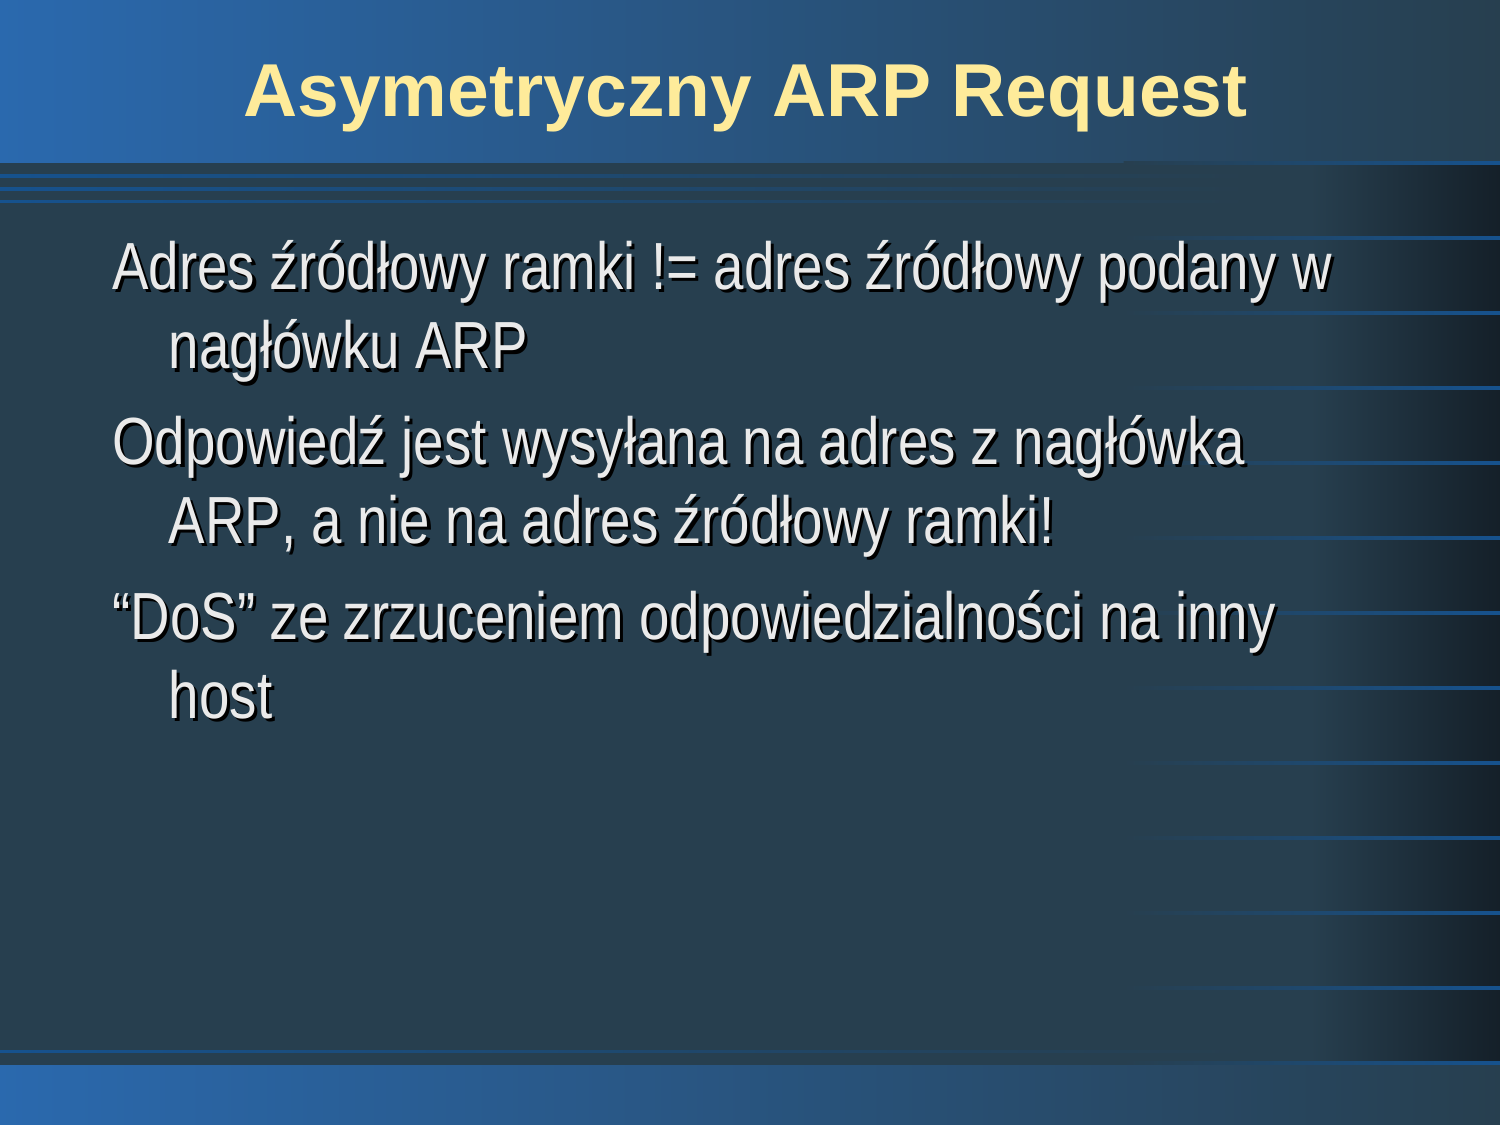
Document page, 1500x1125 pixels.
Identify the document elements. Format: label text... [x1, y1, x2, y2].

title Asymetryczny ARP Request [83, 24, 1409, 151]
list Adres źródłowy ramki != adres źródłowy podany w nagłówku ARP Odpowiedź jest wysyłana na adres z nagłówka ARP, a nie na adres źródłowy ramki! “DoS” ze zrzuceniem odpowiedzialności na inny host [112, 224, 1388, 1038]
